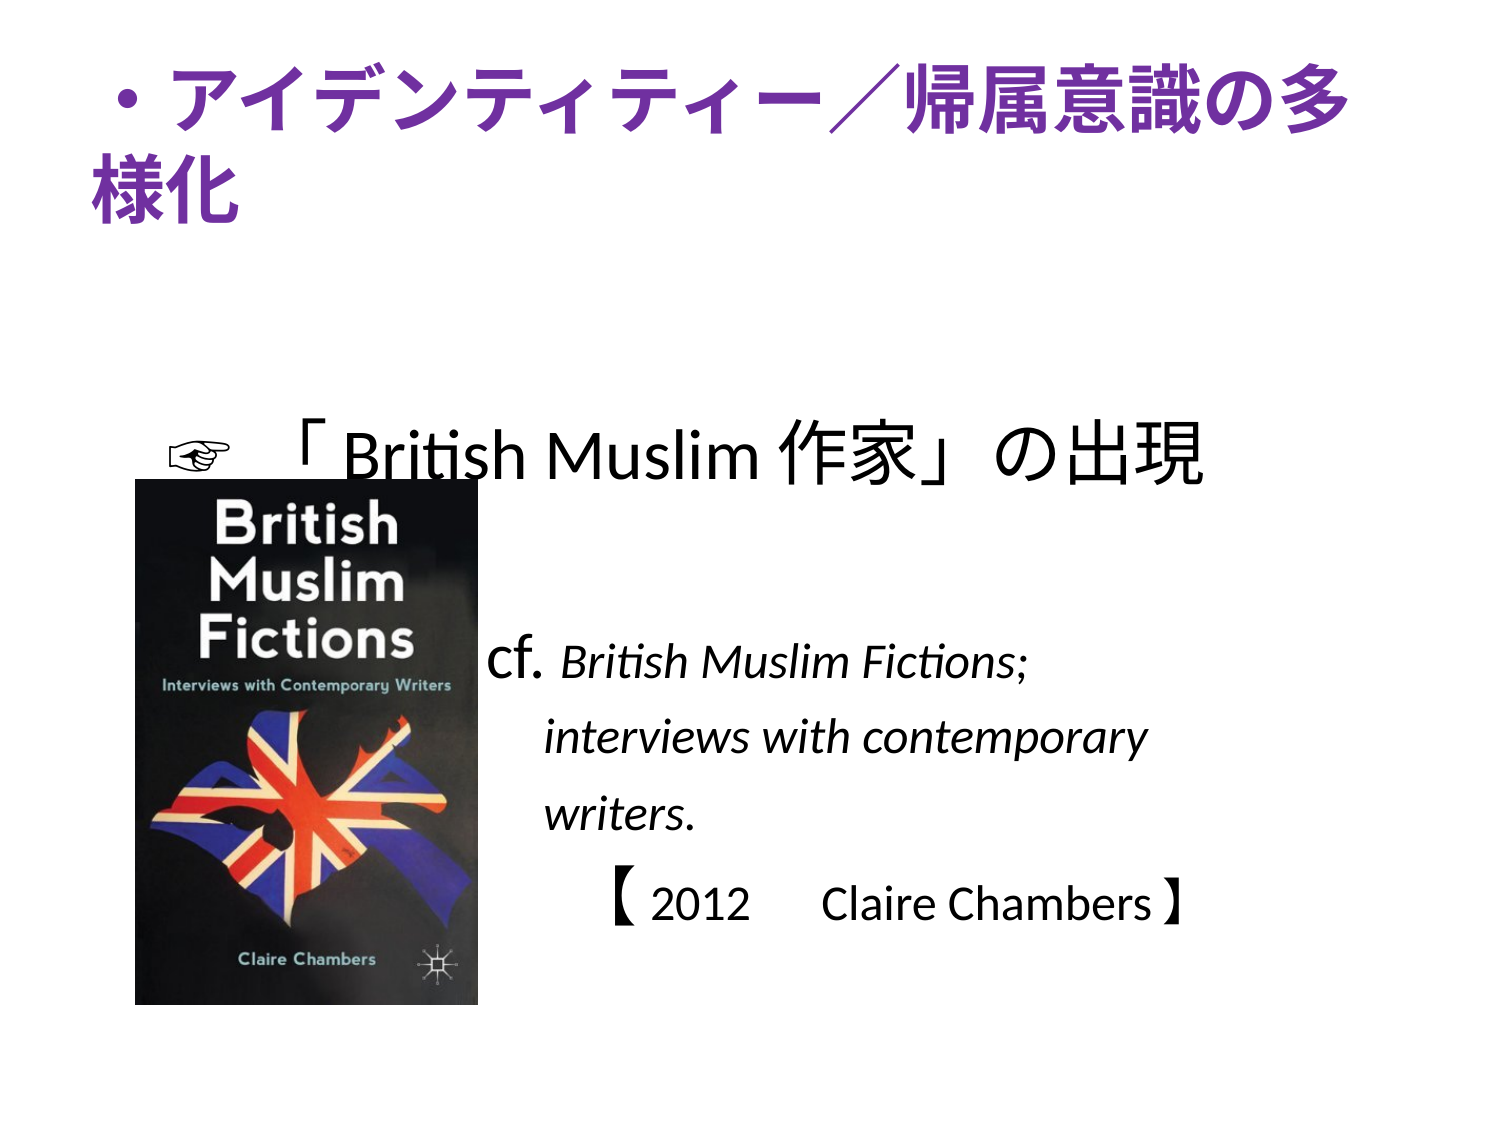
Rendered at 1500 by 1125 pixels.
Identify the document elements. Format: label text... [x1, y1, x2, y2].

title ・アイデンティティー／帰属意識の多様化 [75, 66, 1426, 209]
picture [135, 479, 478, 1005]
list ☞ 「British Muslim作家」の出現 cf. British Muslim Fictions; interviews with contemporary writers. 【2012 Claire Chambers】 [75, 209, 1426, 1005]
